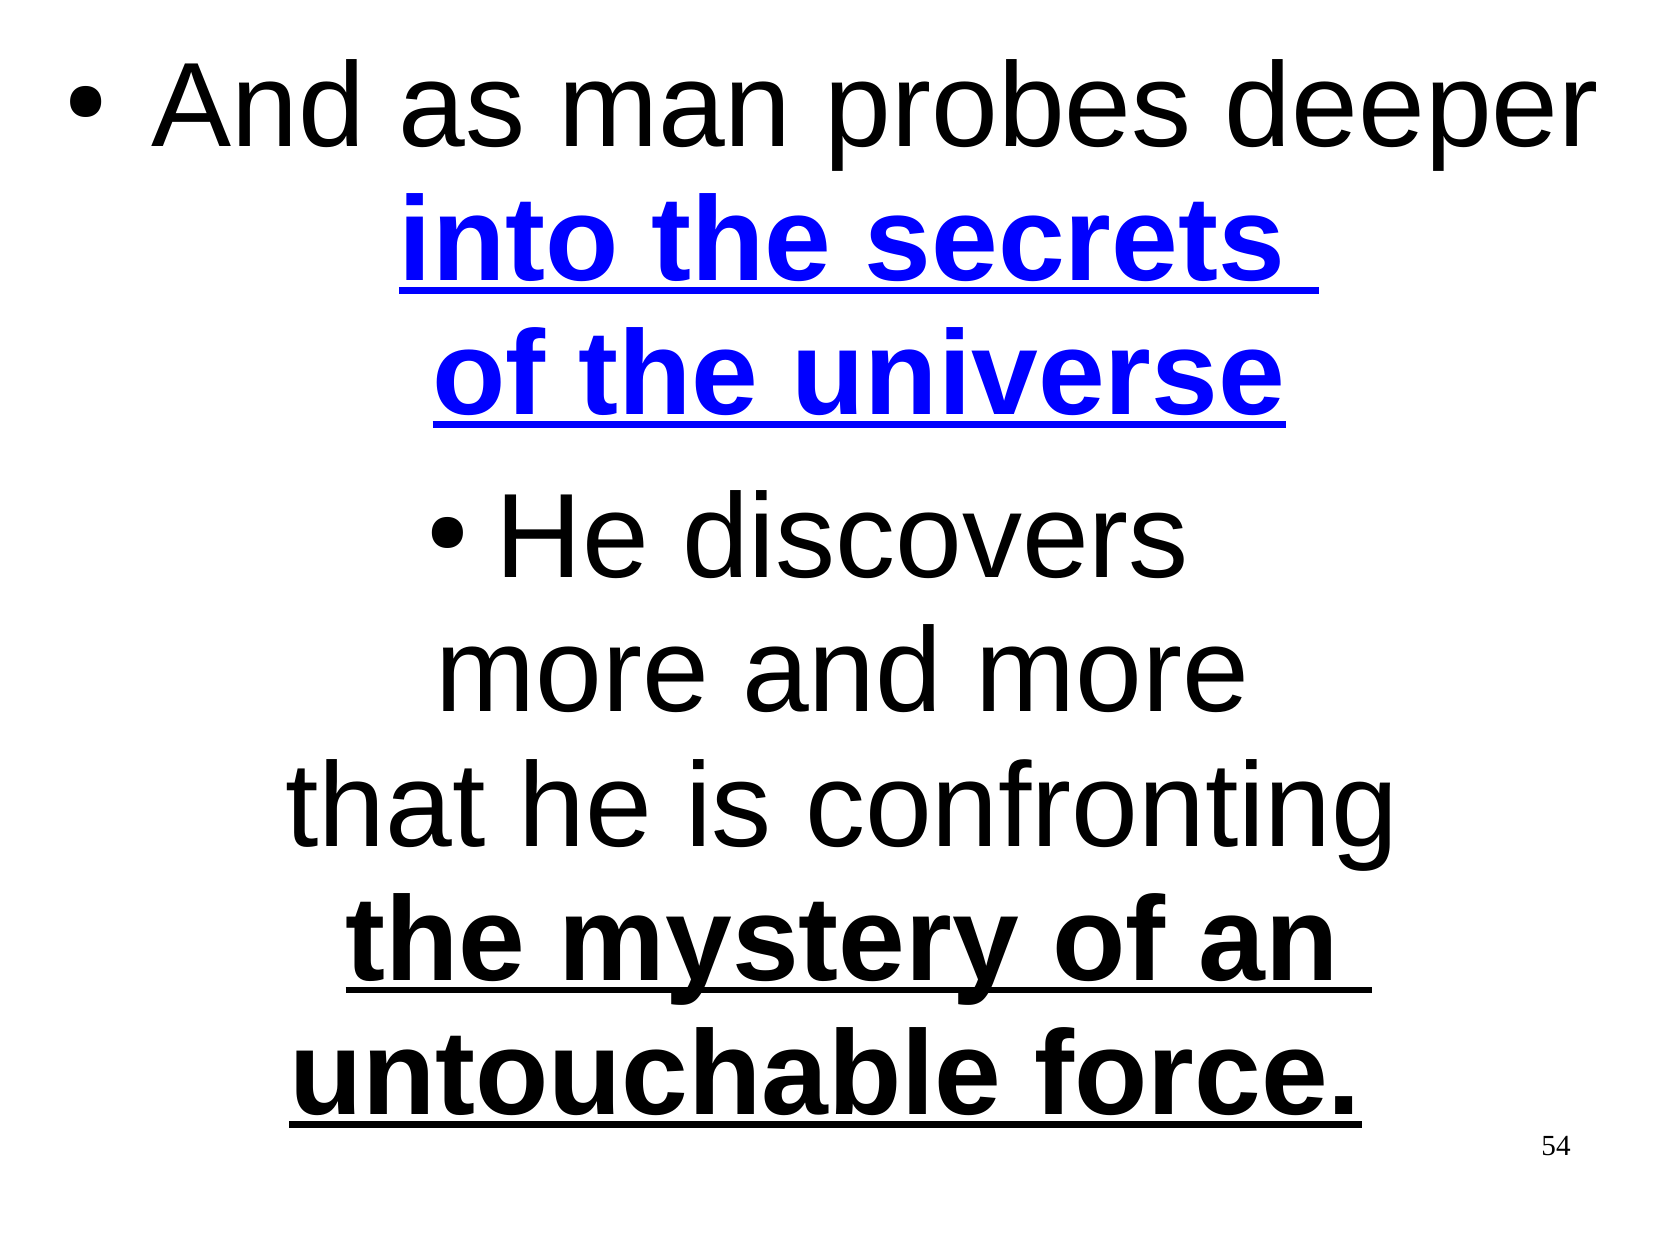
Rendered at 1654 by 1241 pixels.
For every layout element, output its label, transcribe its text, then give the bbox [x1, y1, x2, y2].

list And as man probes deeper into the secrets of the universe He discovers more and more that he is confronting the mystery of an untouchable force. [37, 37, 1613, 1238]
